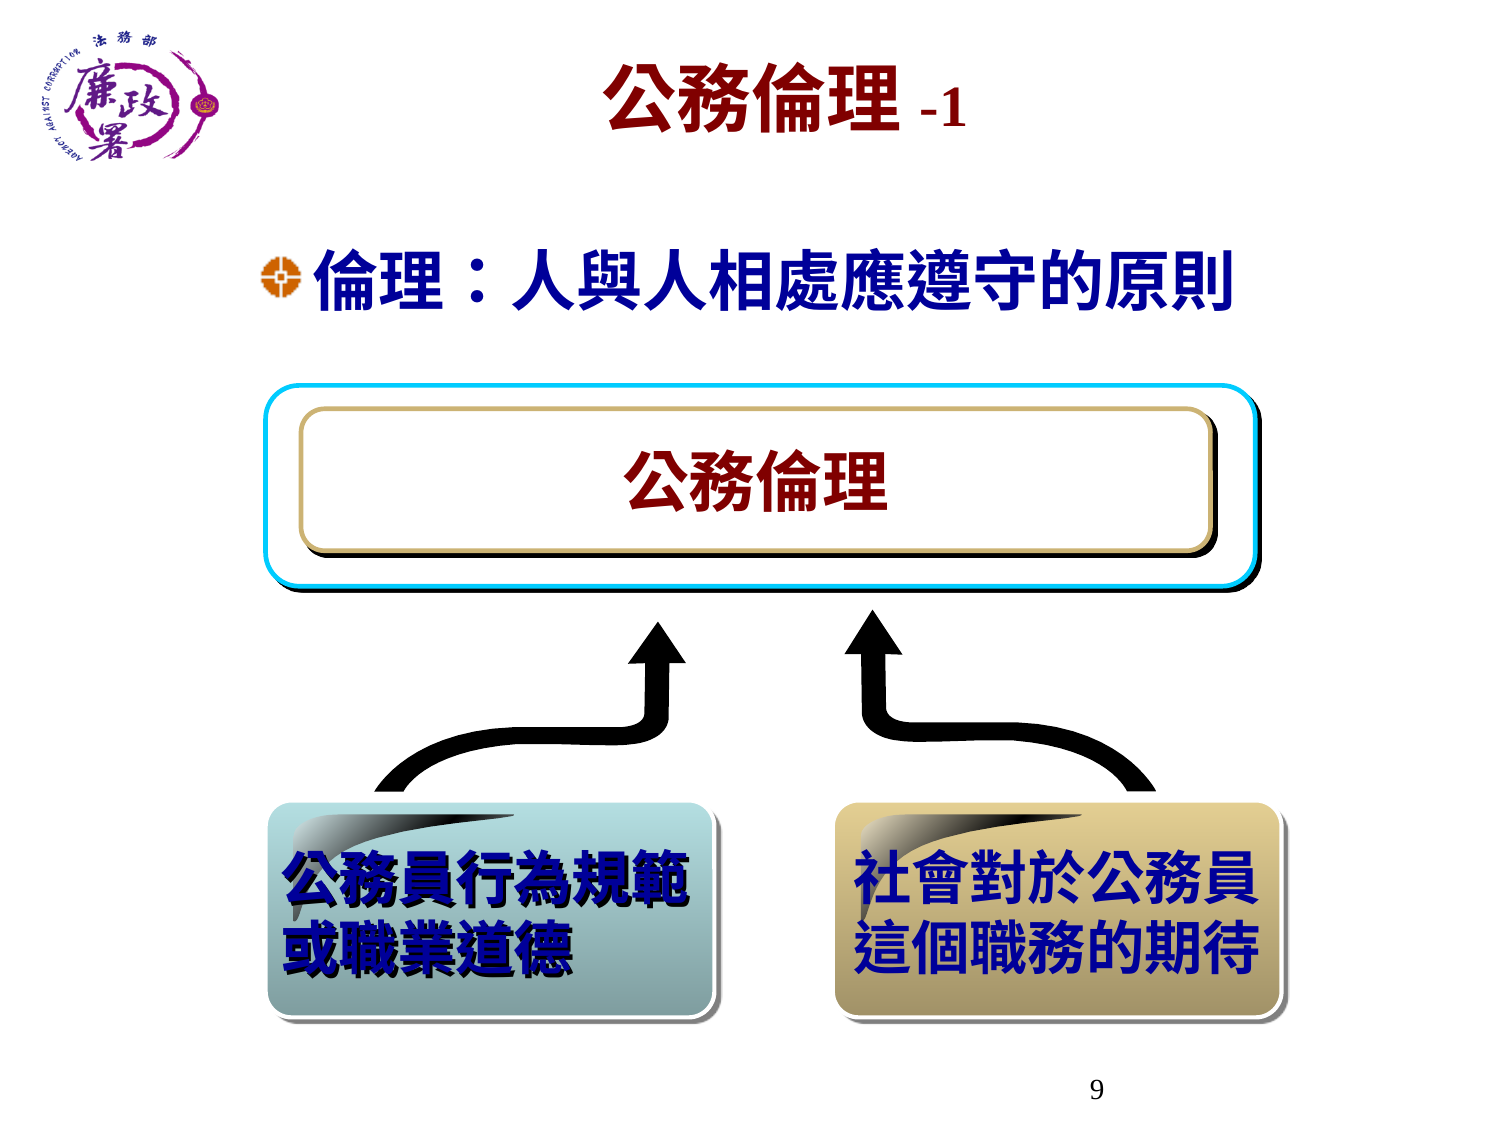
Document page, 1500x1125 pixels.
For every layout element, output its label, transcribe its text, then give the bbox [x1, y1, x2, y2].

text_box [265, 385, 1256, 587]
text_box 公務倫理 [301, 408, 1211, 551]
text_box 社會對於公務員這個職務的期待 [833, 834, 1282, 989]
text_box 公務員行為規範或職業道德 [266, 834, 714, 989]
text_box [265, 800, 715, 1018]
text_box [374, 621, 686, 792]
text_box [1074, 1037, 1388, 1113]
text_box [832, 800, 1282, 1018]
text_box [844, 609, 1157, 792]
title 公務倫理-1 [147, 20, 1423, 173]
list 倫理：人與人相處應遵守的原則 [242, 231, 1280, 327]
